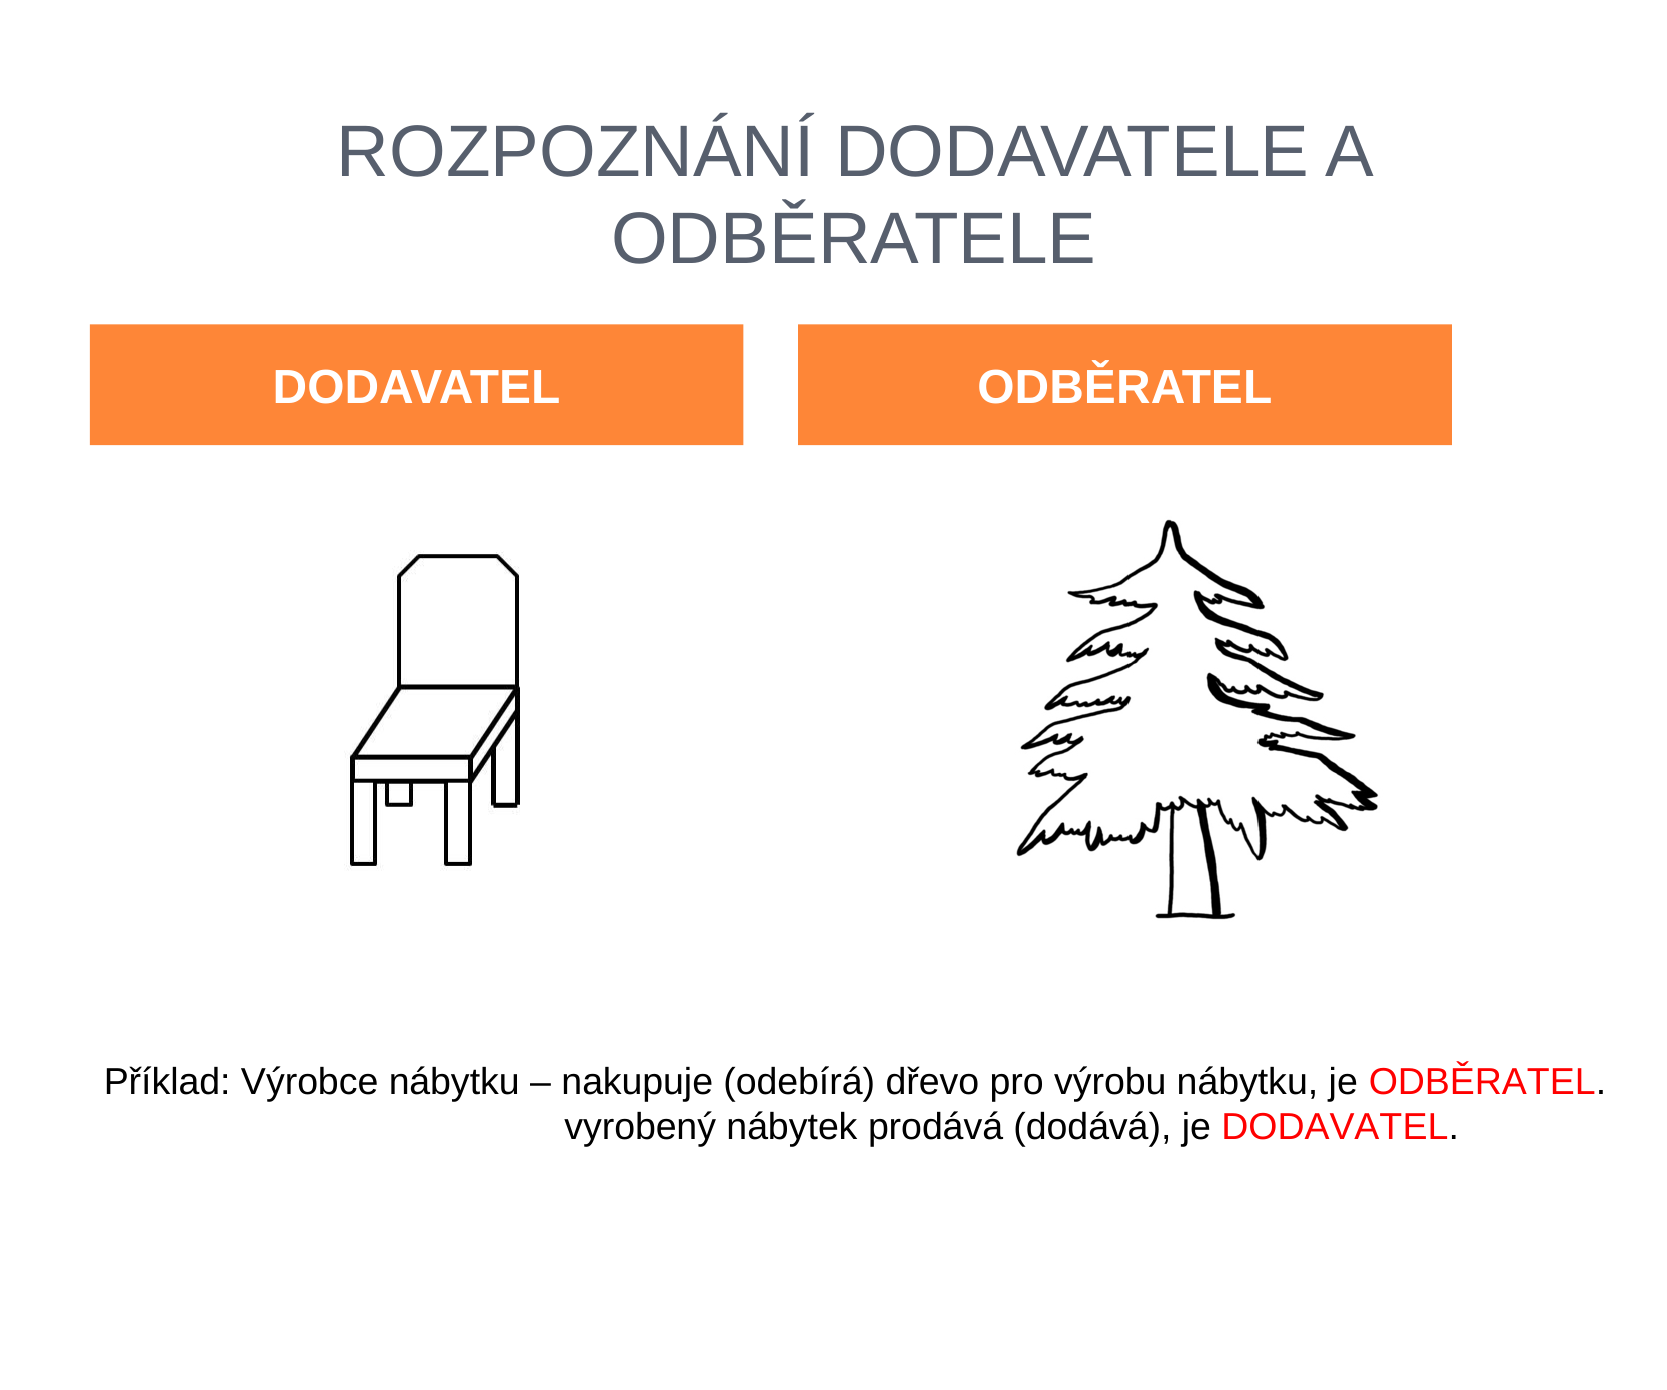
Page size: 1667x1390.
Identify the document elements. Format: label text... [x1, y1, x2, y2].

text_box [160, 470, 786, 910]
list DODAVATEL [89, 324, 744, 446]
text_box [998, 446, 1389, 991]
list ODBĚRATEL [798, 324, 1452, 446]
title ROZPOZNÁNÍ DODAVATELE A ODBĚRATELE [83, 55, 1625, 287]
text_box Příklad: Výrobce nábytku – nakupuje (odebírá) dřevo pro výrobu nábytku, je ODBĚRATEL. vyrobený nábytek prodává (dodává), je DODAVATEL. [89, 1049, 1625, 1155]
